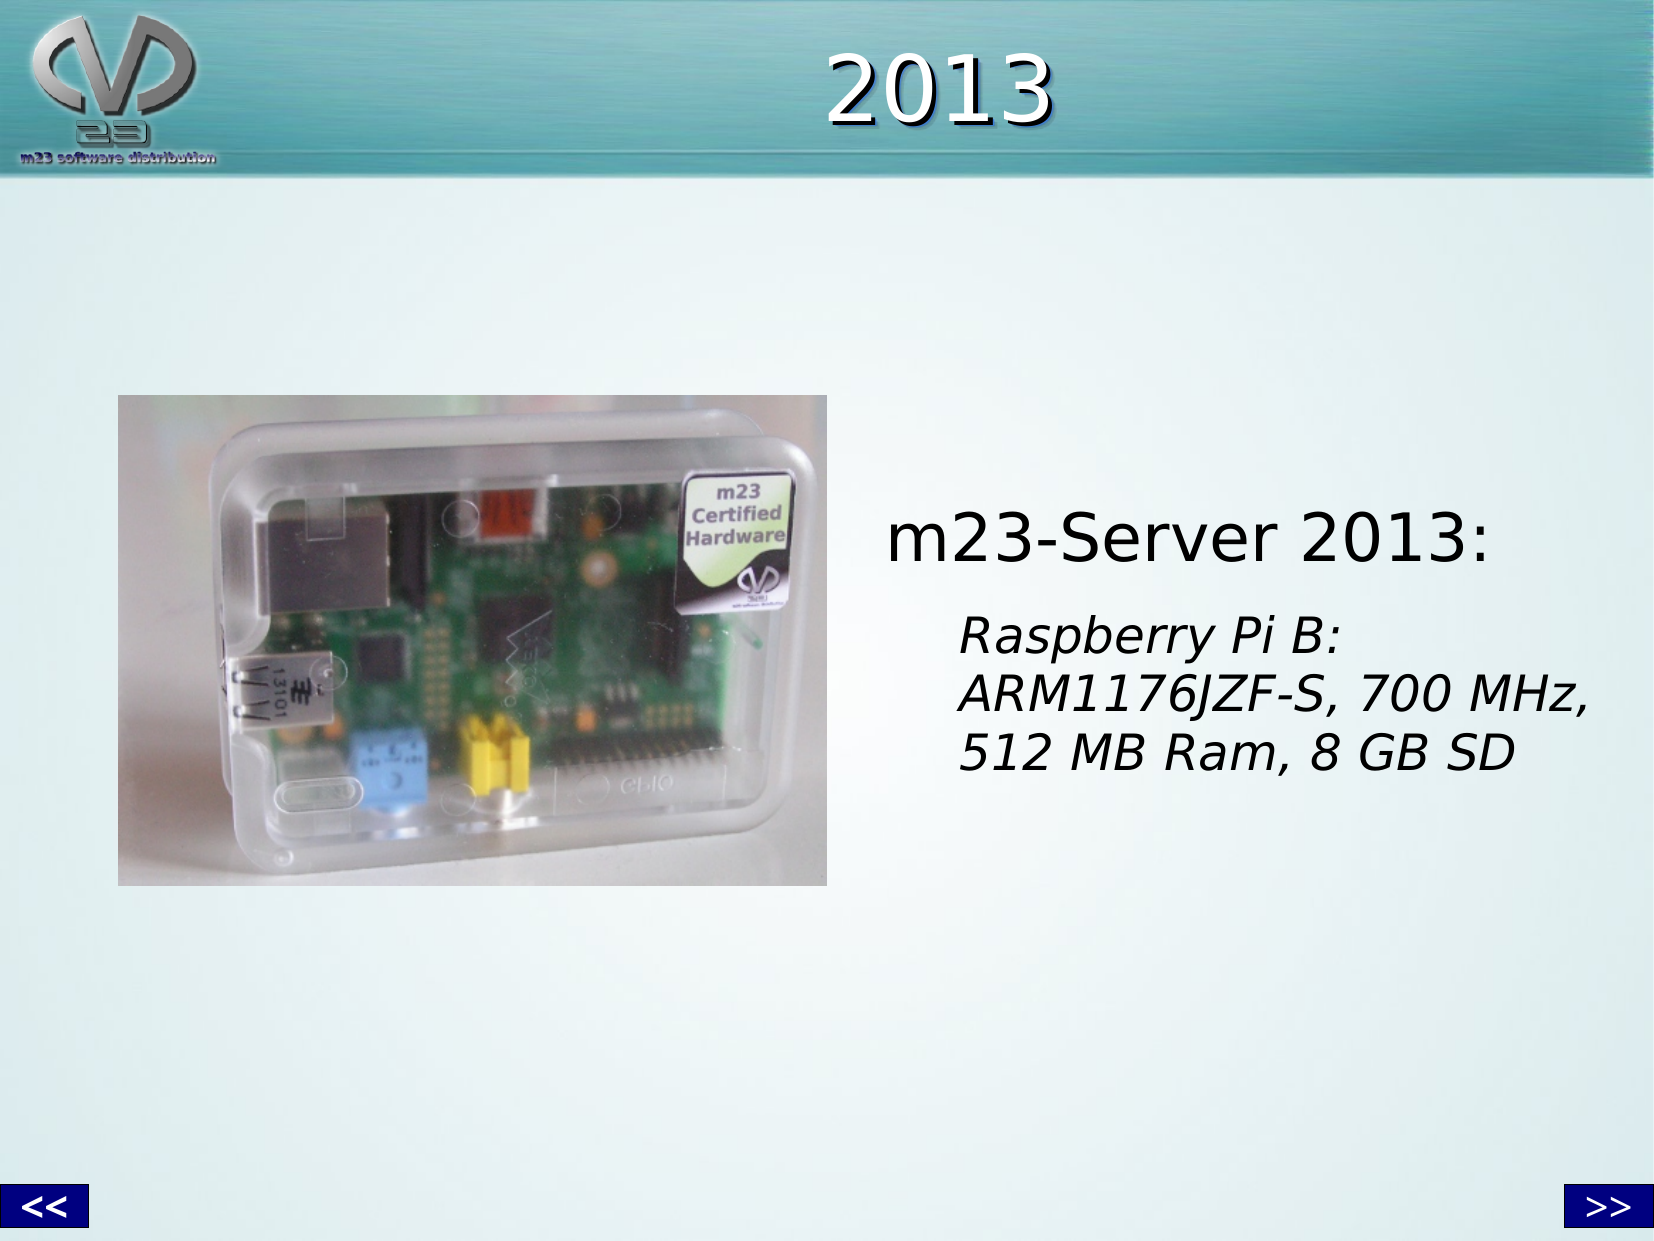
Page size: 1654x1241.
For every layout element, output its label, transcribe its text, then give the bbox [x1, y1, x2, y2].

picture [0, 0, 1654, 1241]
title 2013 [224, 2, 1654, 178]
text_box m23-Server 2013: Raspberry Pi B: ARM1176JZF-S, 700 MHz, 512 MB Ram, 8 GB SD [885, 499, 1642, 782]
